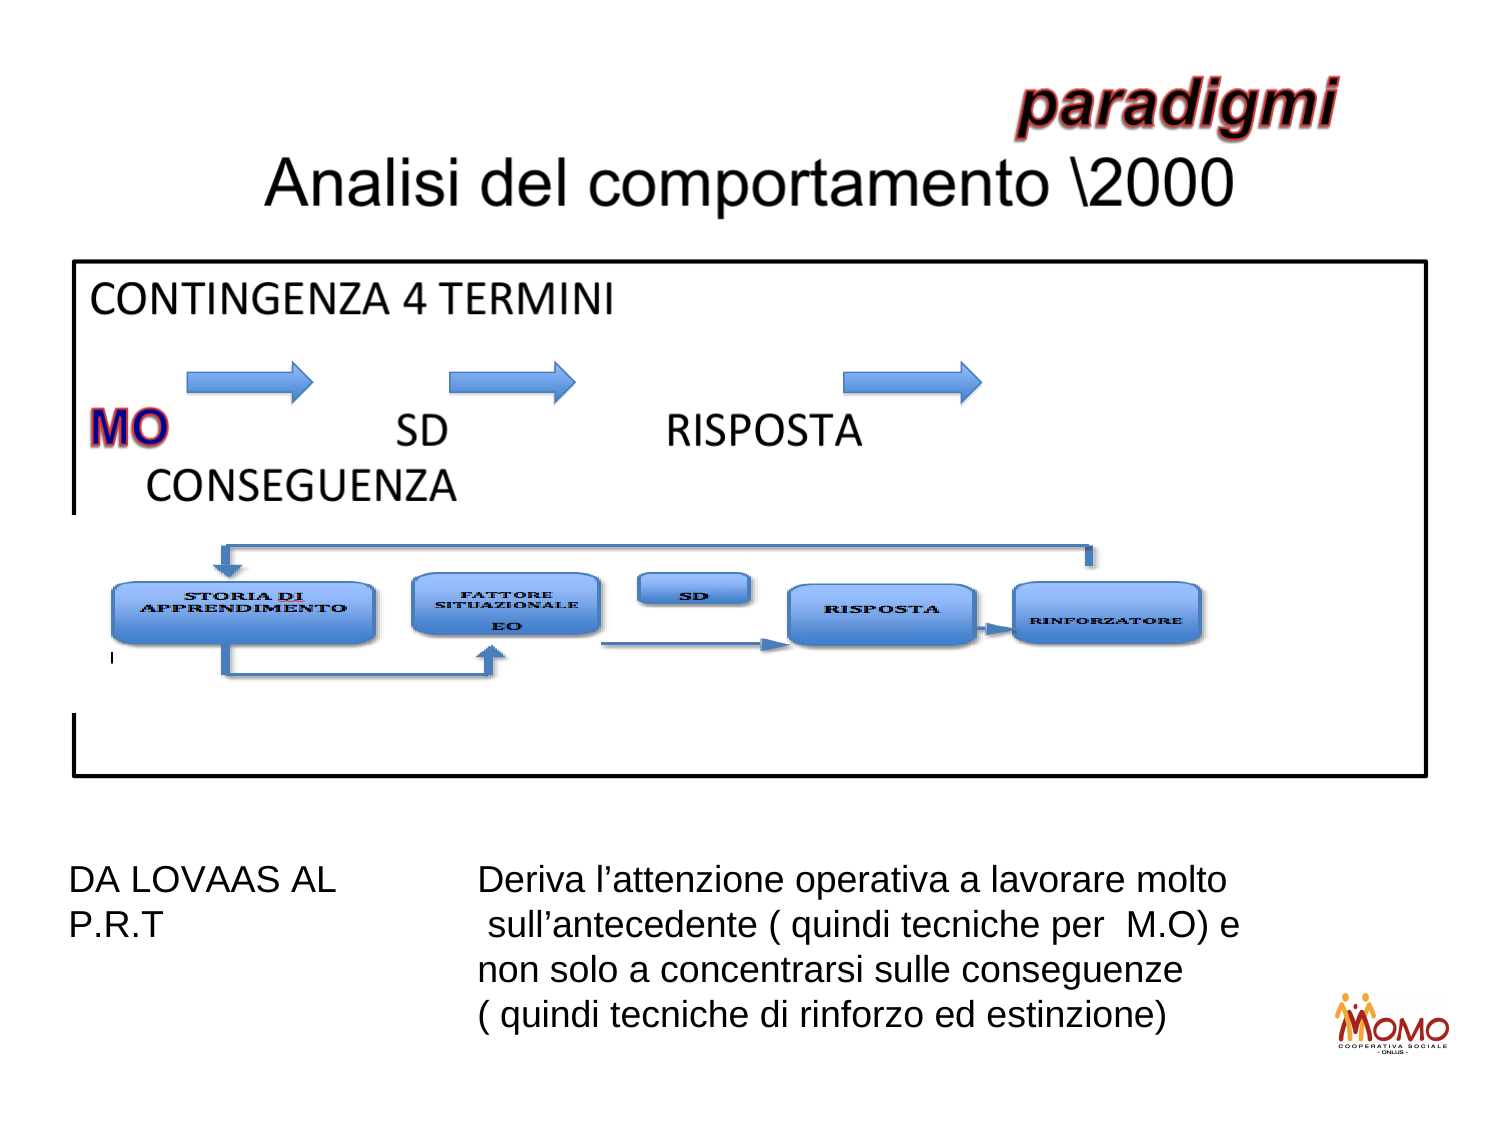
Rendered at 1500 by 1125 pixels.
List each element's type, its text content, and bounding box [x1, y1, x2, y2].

text_box [843, 362, 982, 403]
picture [1335, 993, 1449, 1055]
text_box [187, 362, 313, 403]
picture [53, 259, 1429, 779]
picture [75, 44, 1426, 234]
text_box Deriva l’attenzione operativa a lavorare molto sull’antecedente ( quindi tecniche per M.O) e non solo a concentrarsi sulle conseguenze ( quindi tecniche di rinforzo ed estinzione) [462, 712, 1288, 1088]
text_box [449, 362, 576, 403]
text_box DA LOVAAS AL P.R.T [53, 713, 451, 953]
